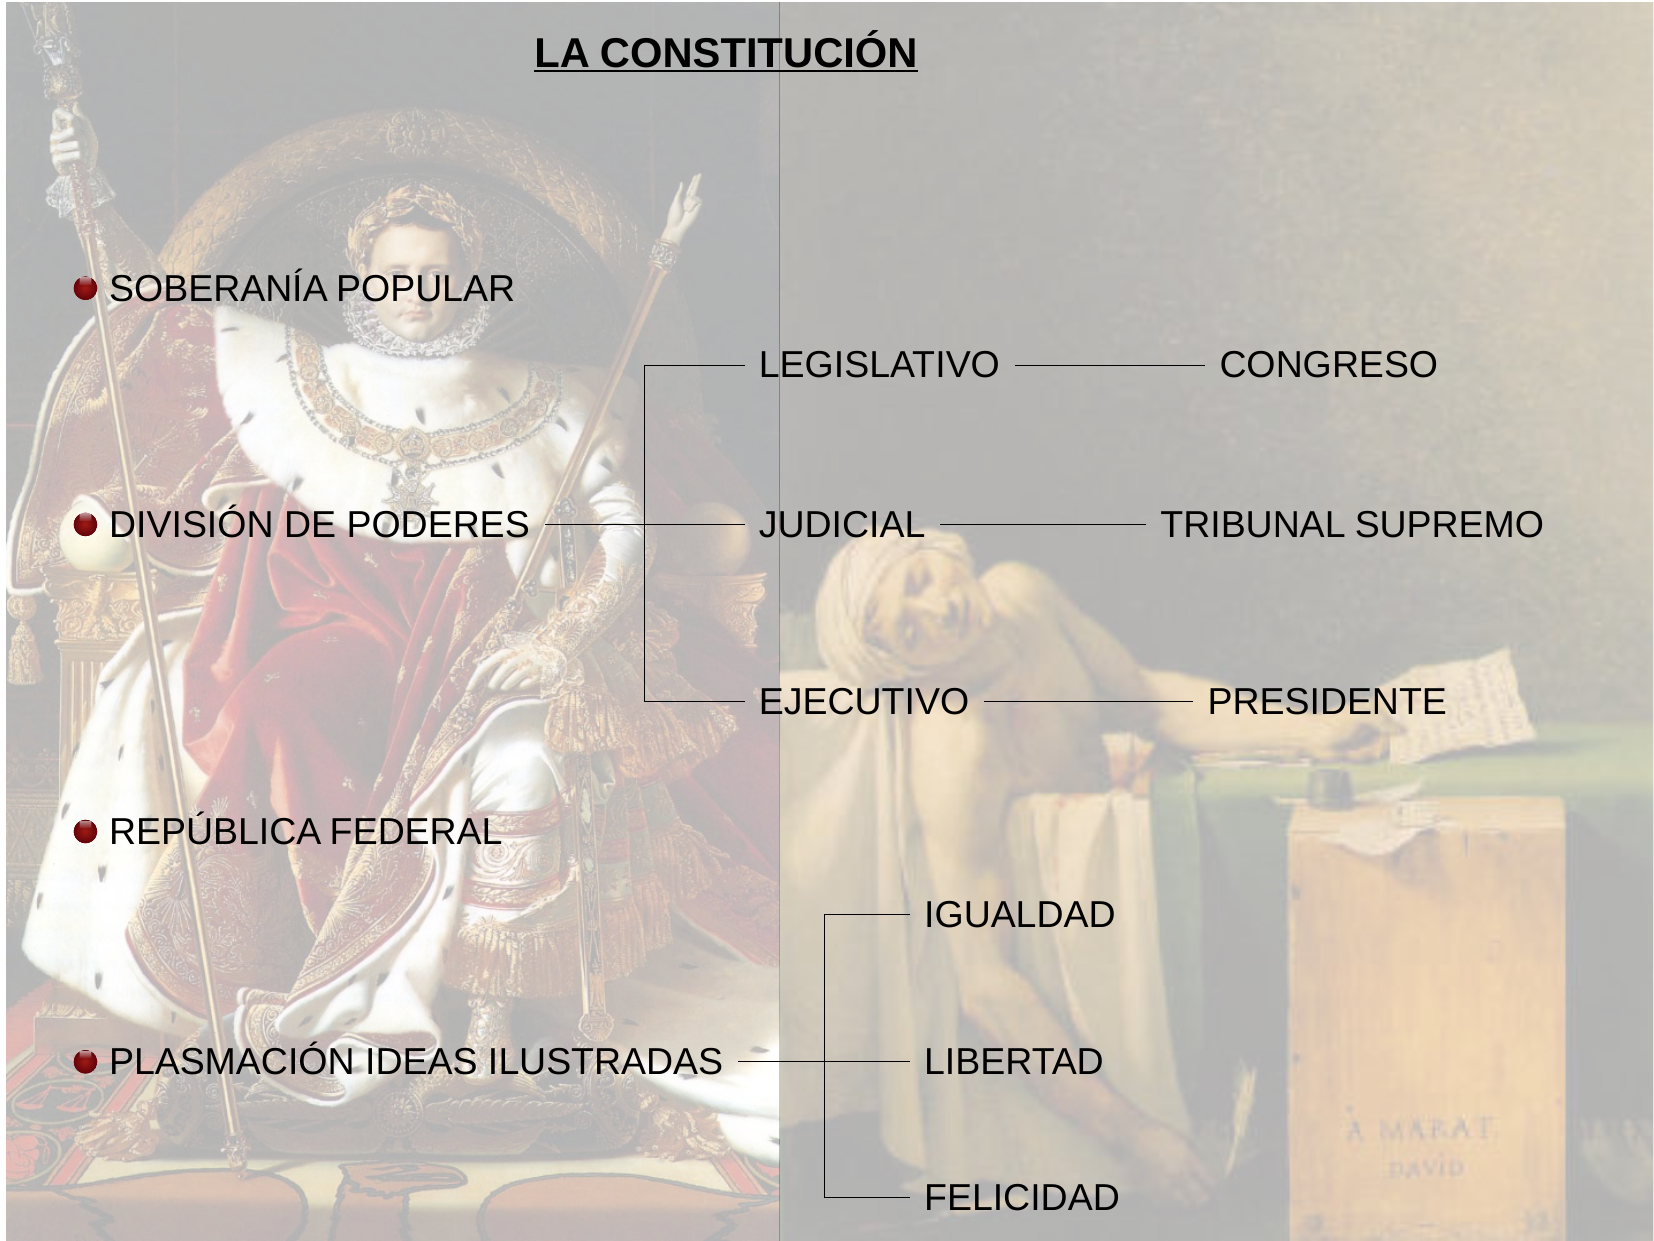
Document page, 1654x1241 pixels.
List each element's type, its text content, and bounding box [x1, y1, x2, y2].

text_box LIBERTAD [909, 1033, 1120, 1091]
text_box FELICIDAD [909, 1169, 1135, 1227]
text_box DIVISIÓN DE PODERES [59, 496, 546, 553]
text_box SOBERANÍA POPULAR [59, 259, 531, 317]
text_box LEGISLATIVO [744, 336, 1016, 394]
text_box TRIBUNAL SUPREMO [1145, 496, 1560, 553]
text_box LA CONSTITUCIÓN [519, 22, 1009, 95]
picture [6, 2, 1654, 1241]
text_box PLASMACIÓN IDEAS ILUSTRADAS [59, 1033, 739, 1091]
text_box EJECUTIVO [744, 673, 985, 731]
text_box IGUALDAD [909, 885, 1131, 943]
text_box PRESIDENTE [1192, 673, 1463, 731]
text_box JUDICIAL [744, 496, 941, 553]
text_box REPÚBLICA FEDERAL [59, 803, 518, 861]
text_box CONGRESO [1204, 336, 1454, 394]
